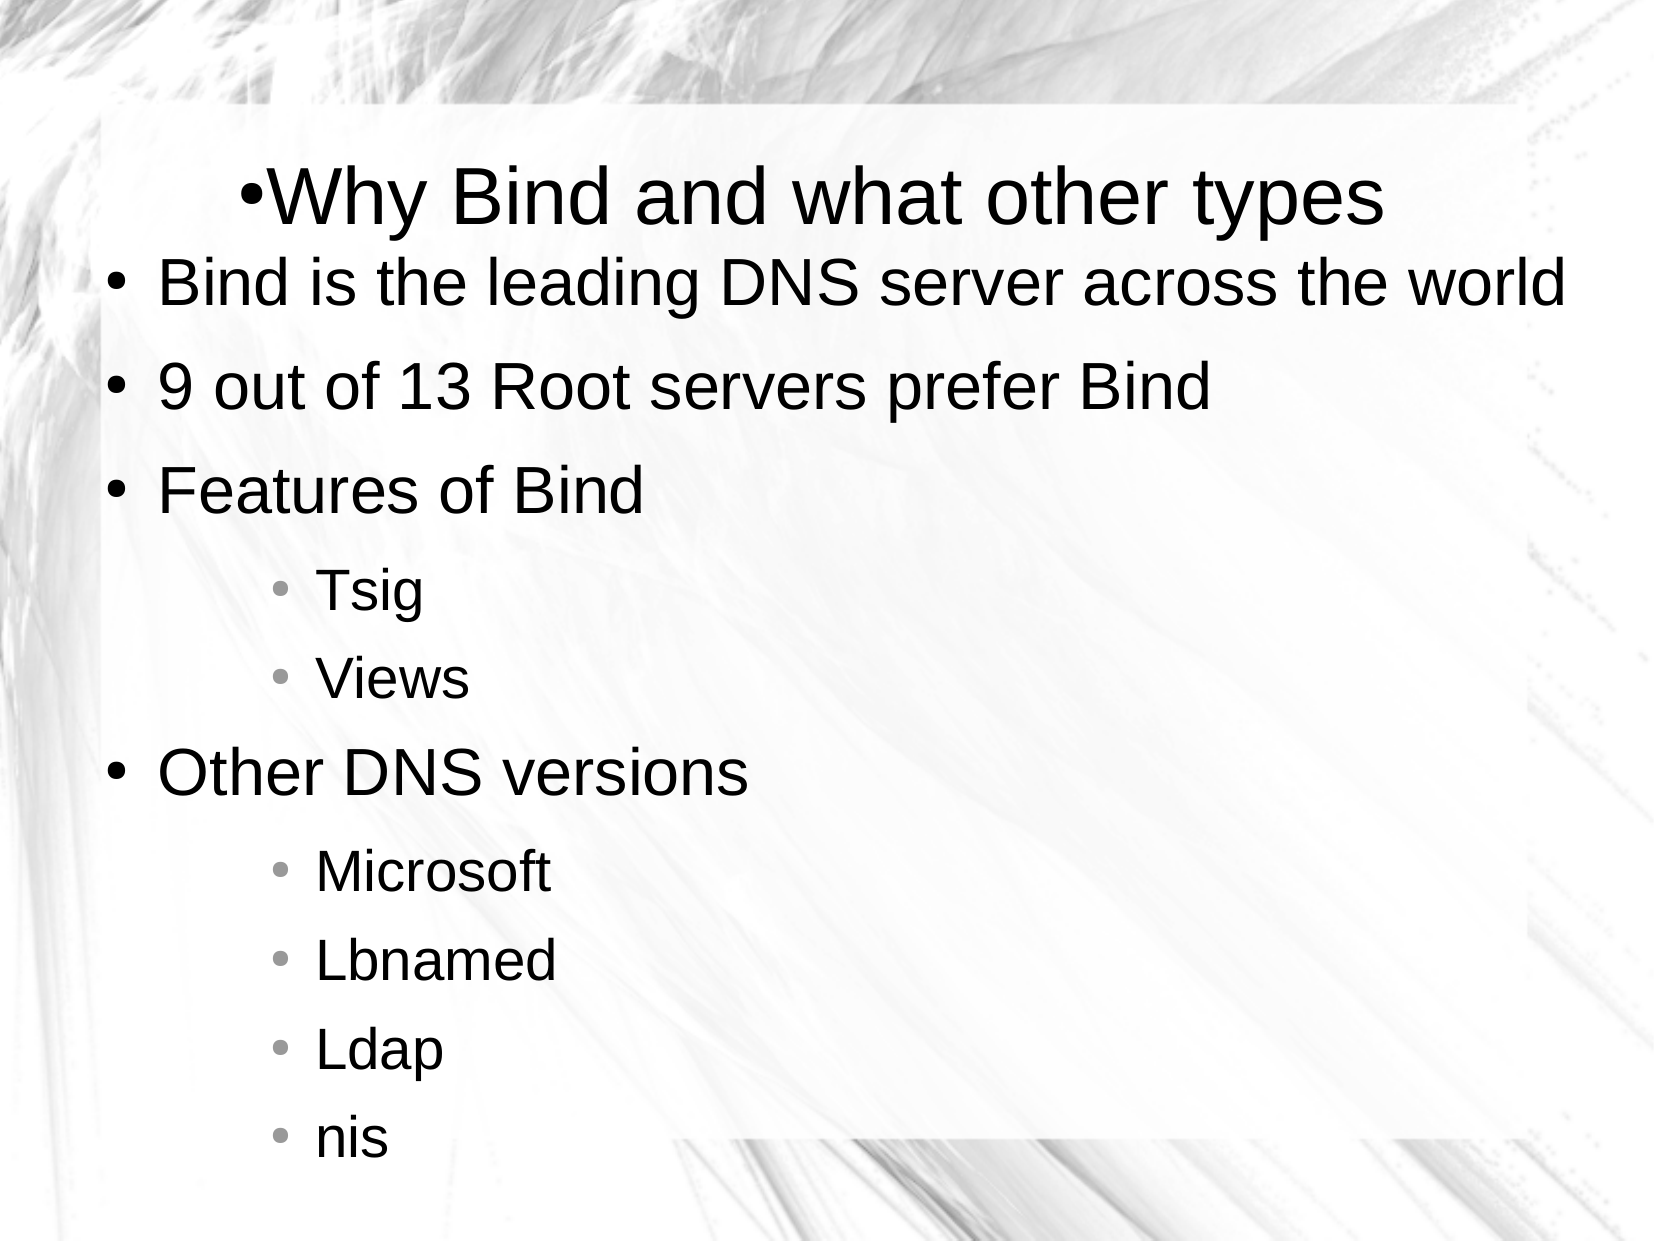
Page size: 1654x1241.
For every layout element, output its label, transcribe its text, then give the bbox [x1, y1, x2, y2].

title Why Bind and what other types [118, 112, 1506, 244]
picture [0, 0, 1654, 1241]
list Bind is the leading DNS server across the world 9 out of 13 Root servers prefer Bind Features of Bind Tsig Views Other DNS versions Microsoft Lbnamed Ldap nis [86, 244, 1576, 1241]
